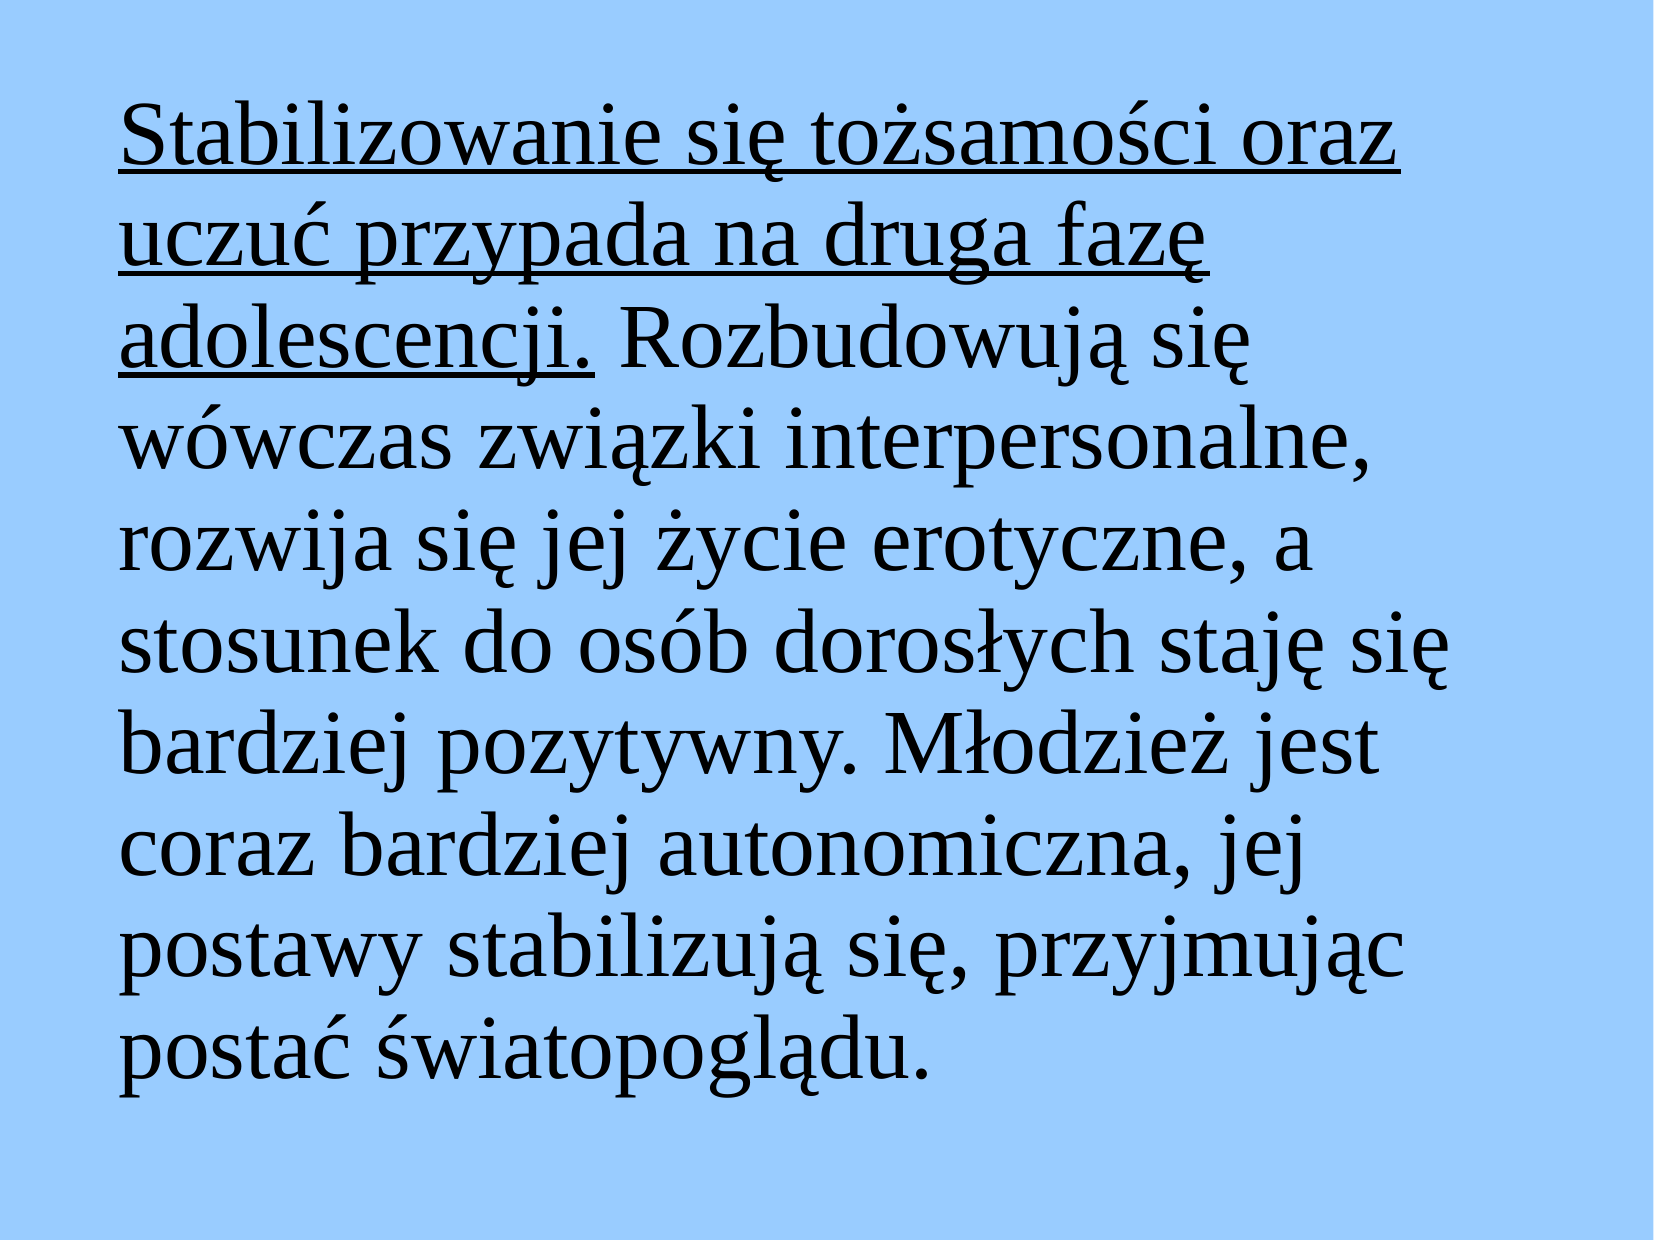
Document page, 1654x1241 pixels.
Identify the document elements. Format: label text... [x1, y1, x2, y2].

list Stabilizowanie się tożsamości oraz uczuć przypada na druga fazę adolescencji. Rozbudowują się wówczas związki interpersonalne, rozwija się jej życie erotyczne, a stosunek do osób dorosłych staję się bardziej pozytywny. Młodzież jest coraz bardziej autonomiczna, jej postawy stabilizują się, przyjmując postać światopoglądu. [47, 82, 1595, 1193]
